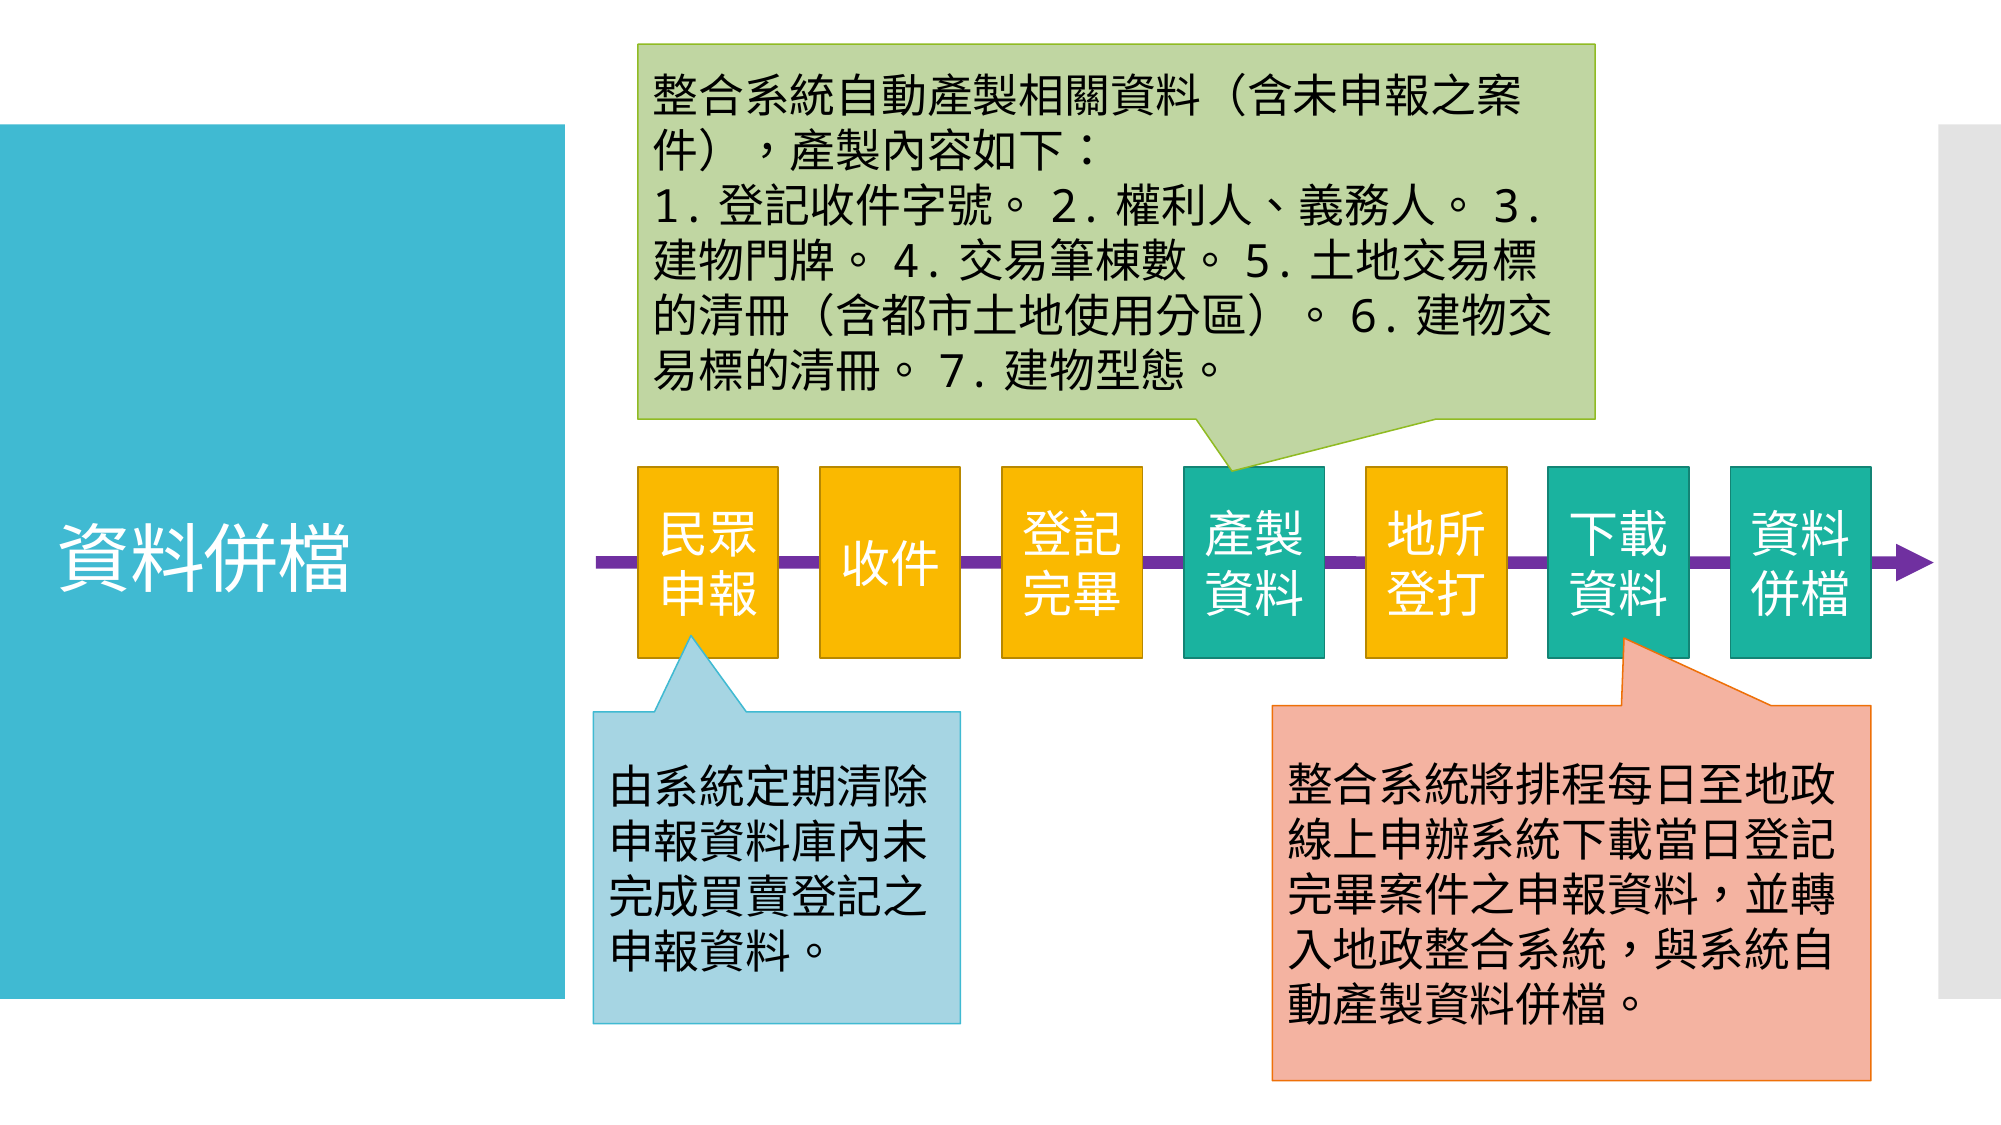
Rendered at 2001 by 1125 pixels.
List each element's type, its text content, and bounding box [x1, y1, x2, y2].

text_box 登記完畢 [1002, 467, 1143, 658]
text_box 整合系統自動產製相關資料（含未申報之案件），產製內容如下： 1.登記收件字號。2.權利人、義務人。3.建物門牌。4.交易筆棟數。5.土地交易標的清冊（含都市土地使用分區）。6.建物交易標的清冊。7.建物型態。 [637, 44, 1596, 472]
title 資料併檔 [41, 184, 525, 940]
text_box 整合系統將排程每日至地政線上申辦系統下載當日登記完畢案件之申報資料，並轉入地政整合系統，與系統自動產製資料併檔。 [1272, 638, 1871, 1081]
text_box 產製資料 [1184, 467, 1325, 658]
text_box 下載資料 [1548, 467, 1689, 658]
text_box 民眾申報 [637, 467, 779, 658]
text_box 地所登打 [1366, 467, 1507, 658]
text_box 資料併檔 [1730, 467, 1871, 658]
text_box 收件 [819, 467, 961, 658]
text_box 由系統定期清除申報資料庫內未完成買賣登記之申報資料。 [593, 635, 961, 1024]
